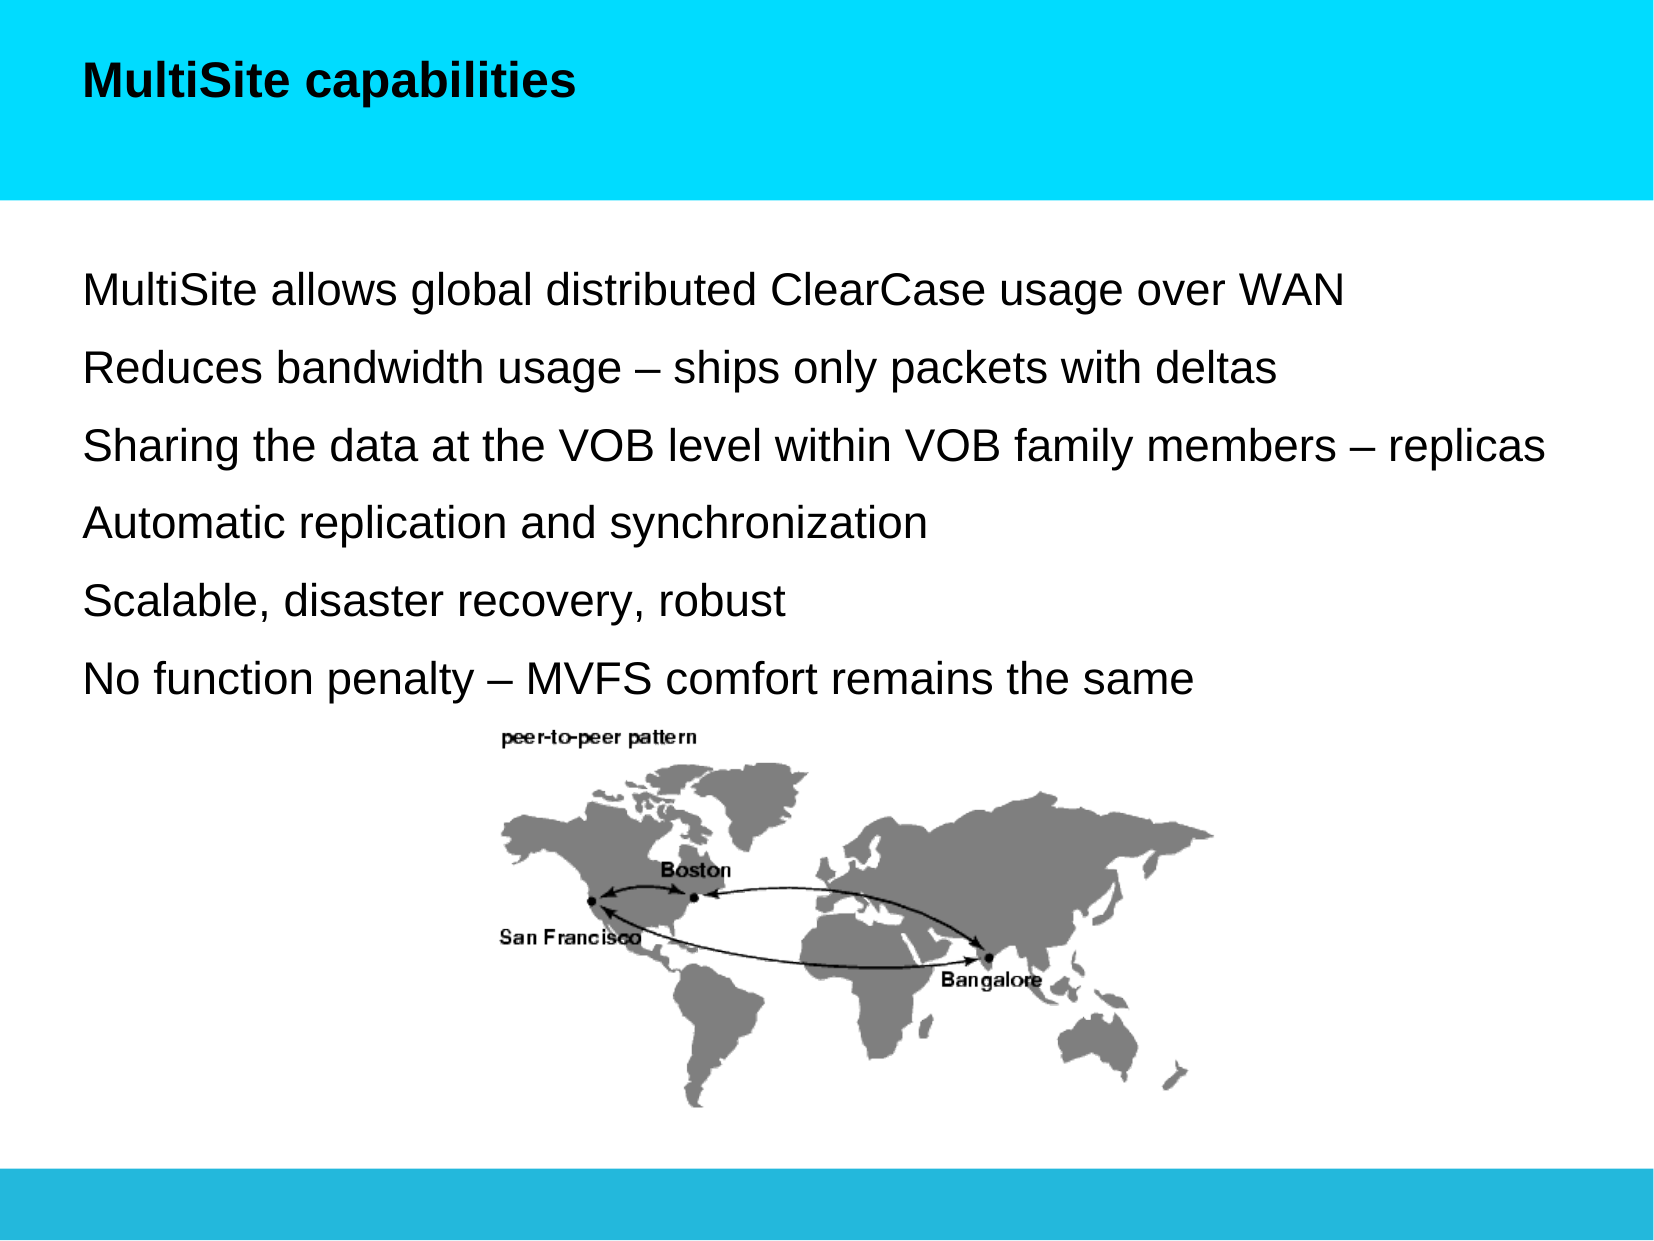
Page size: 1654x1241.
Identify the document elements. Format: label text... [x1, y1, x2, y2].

picture [0, 201, 1654, 1168]
list MultiSite allows global distributed ClearCase usage over WAN Reduces bandwidth usage – ships only packets with deltas Sharing the data at the VOB level within VOB family members – replicas Automatic replication and synchronization Scalable, disaster recovery, robust No function penalty – MVFS comfort remains the same [82, 266, 1580, 1119]
title MultiSite capabilities [82, 34, 1130, 122]
